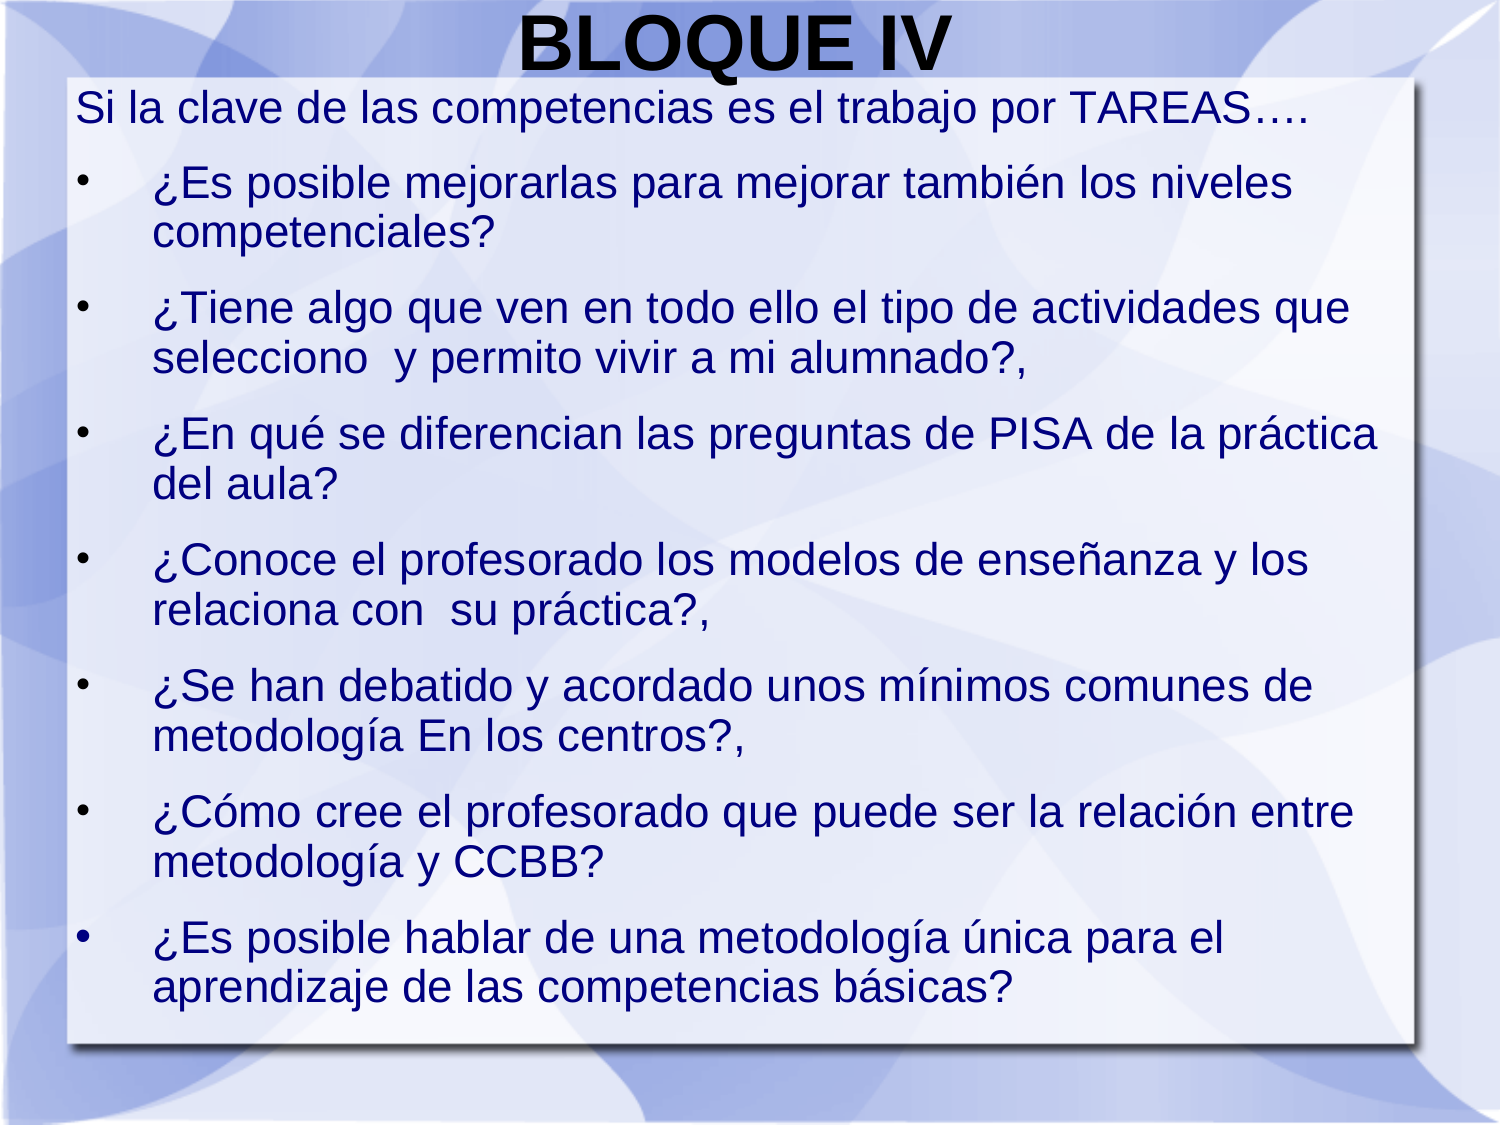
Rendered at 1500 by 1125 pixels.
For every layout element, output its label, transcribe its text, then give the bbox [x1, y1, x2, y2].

title BLOQUE IV [76, 0, 1394, 87]
picture [0, 0, 1500, 1125]
list Si la clave de las competencias es el trabajo por TAREAS…. ¿Es posible mejorarlas para mejorar también los niveles competenciales? ¿Tiene algo que ven en todo ello el tipo de actividades que selecciono y permito vivir a mi alumnado?, ¿En qué se diferencian las preguntas de PISA de la práctica del aula? ¿Conoce el profesorado los modelos de enseñanza y los relaciona con su práctica?, ¿Se han debatido y acordado unos mínimos comunes de metodología En los centros?, ¿Cómo cree el profesorado que puede ser la relación entre metodología y CCBB? ¿Es posible hablar de una metodología única para el aprendizaje de las competencias básicas? [74, 87, 1411, 1033]
